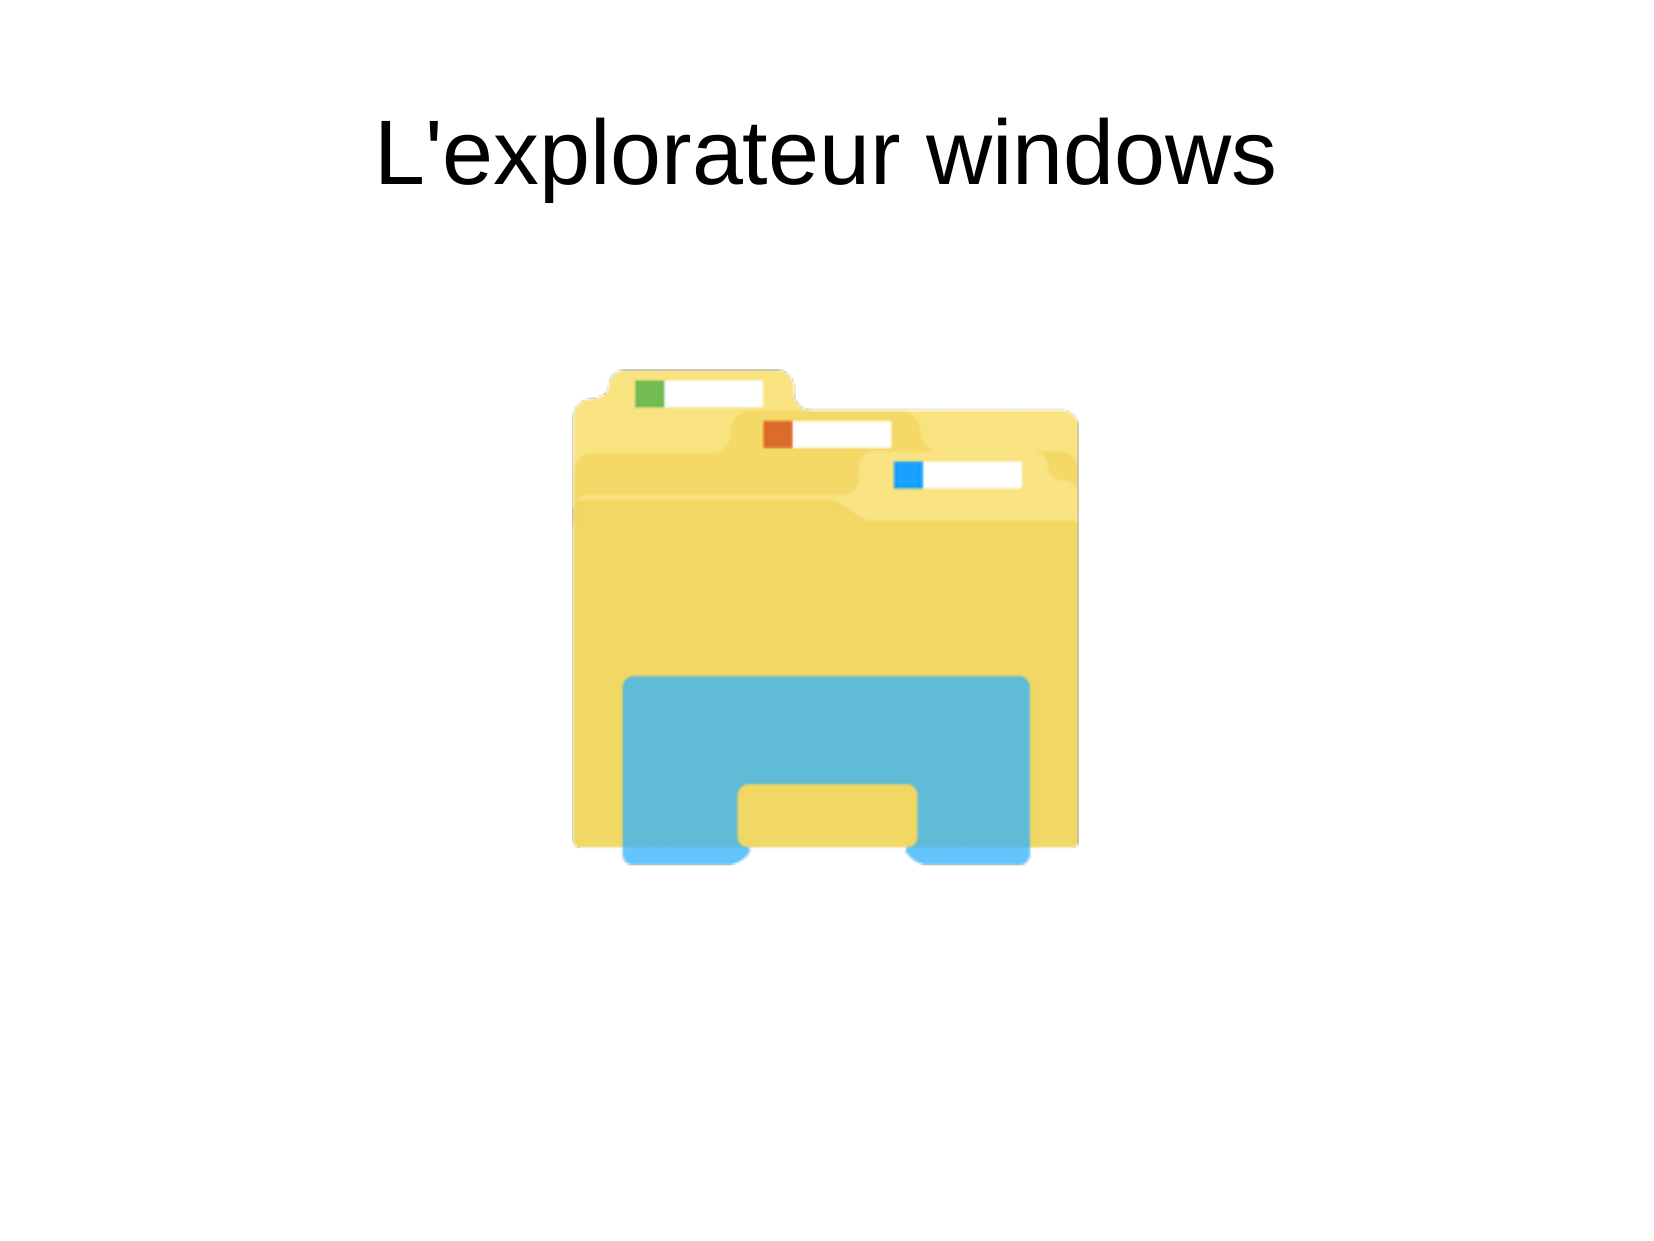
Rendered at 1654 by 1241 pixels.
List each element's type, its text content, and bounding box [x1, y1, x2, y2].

picture [547, 340, 1105, 898]
title L'explorateur windows [82, 49, 1571, 257]
